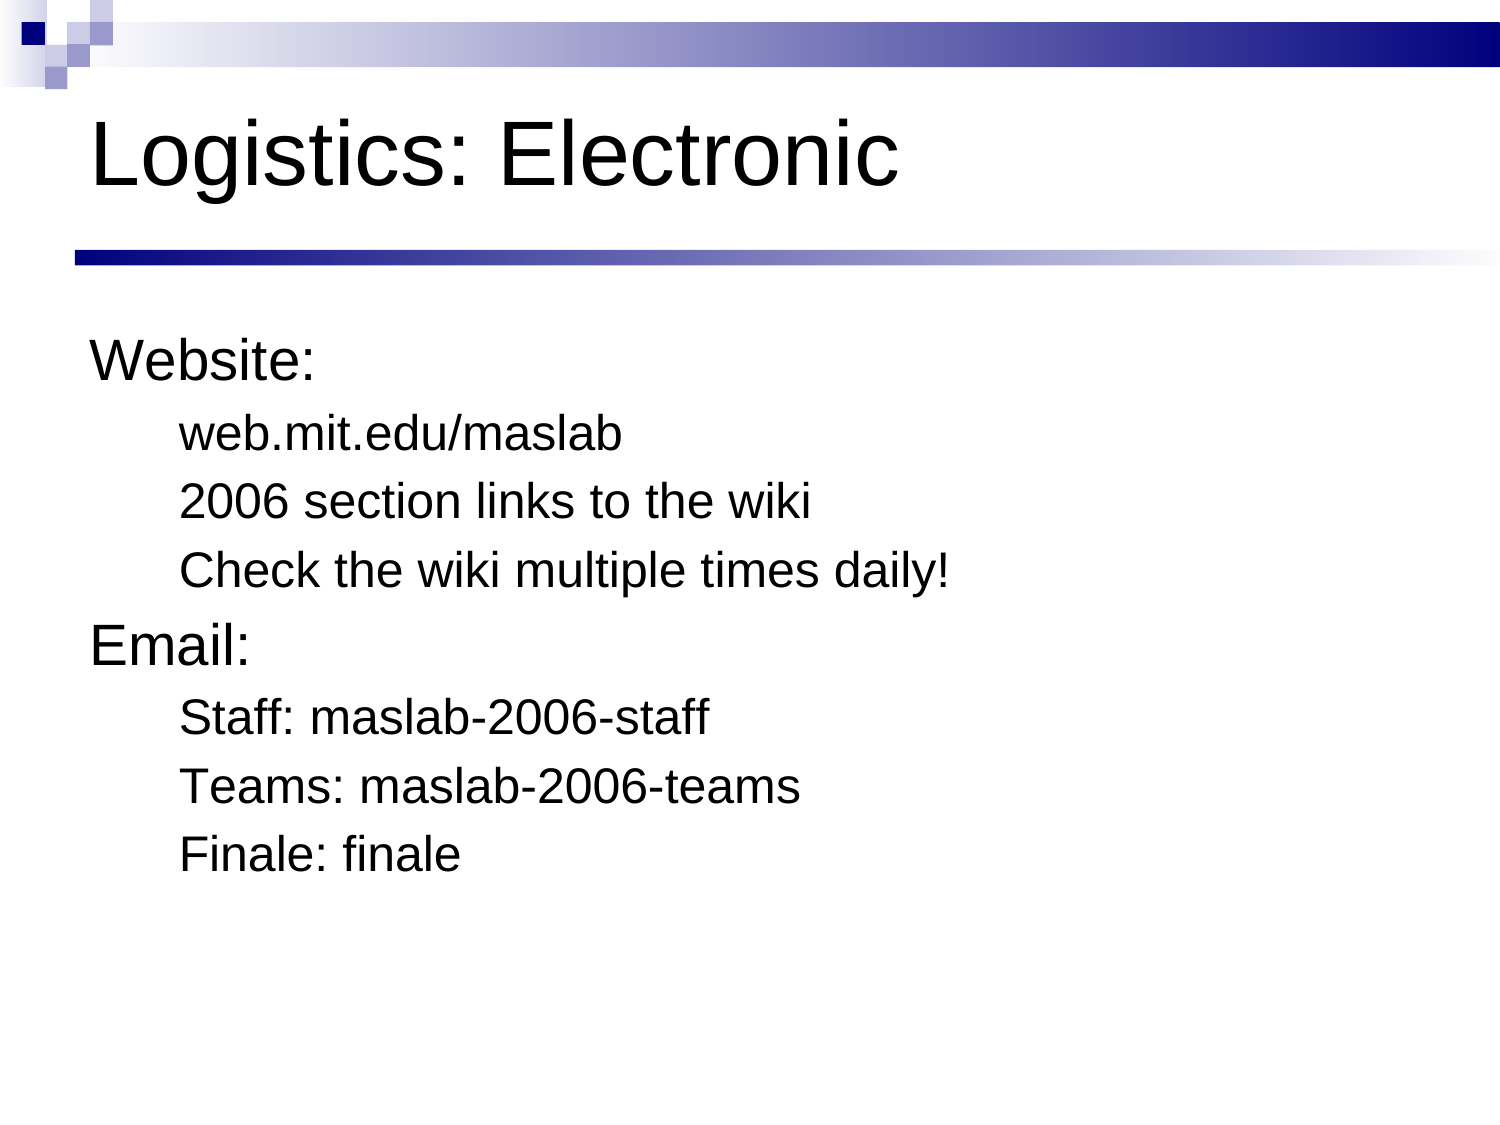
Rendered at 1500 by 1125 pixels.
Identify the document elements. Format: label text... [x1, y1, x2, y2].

title Logistics: Electronic [75, 75, 1426, 238]
list Website: web.mit.edu/maslab 2006 section links to the wiki Check the wiki multiple times daily! Email: Staff: maslab-2006-staff Teams: maslab-2006-teams Finale: finale [75, 324, 1426, 1125]
